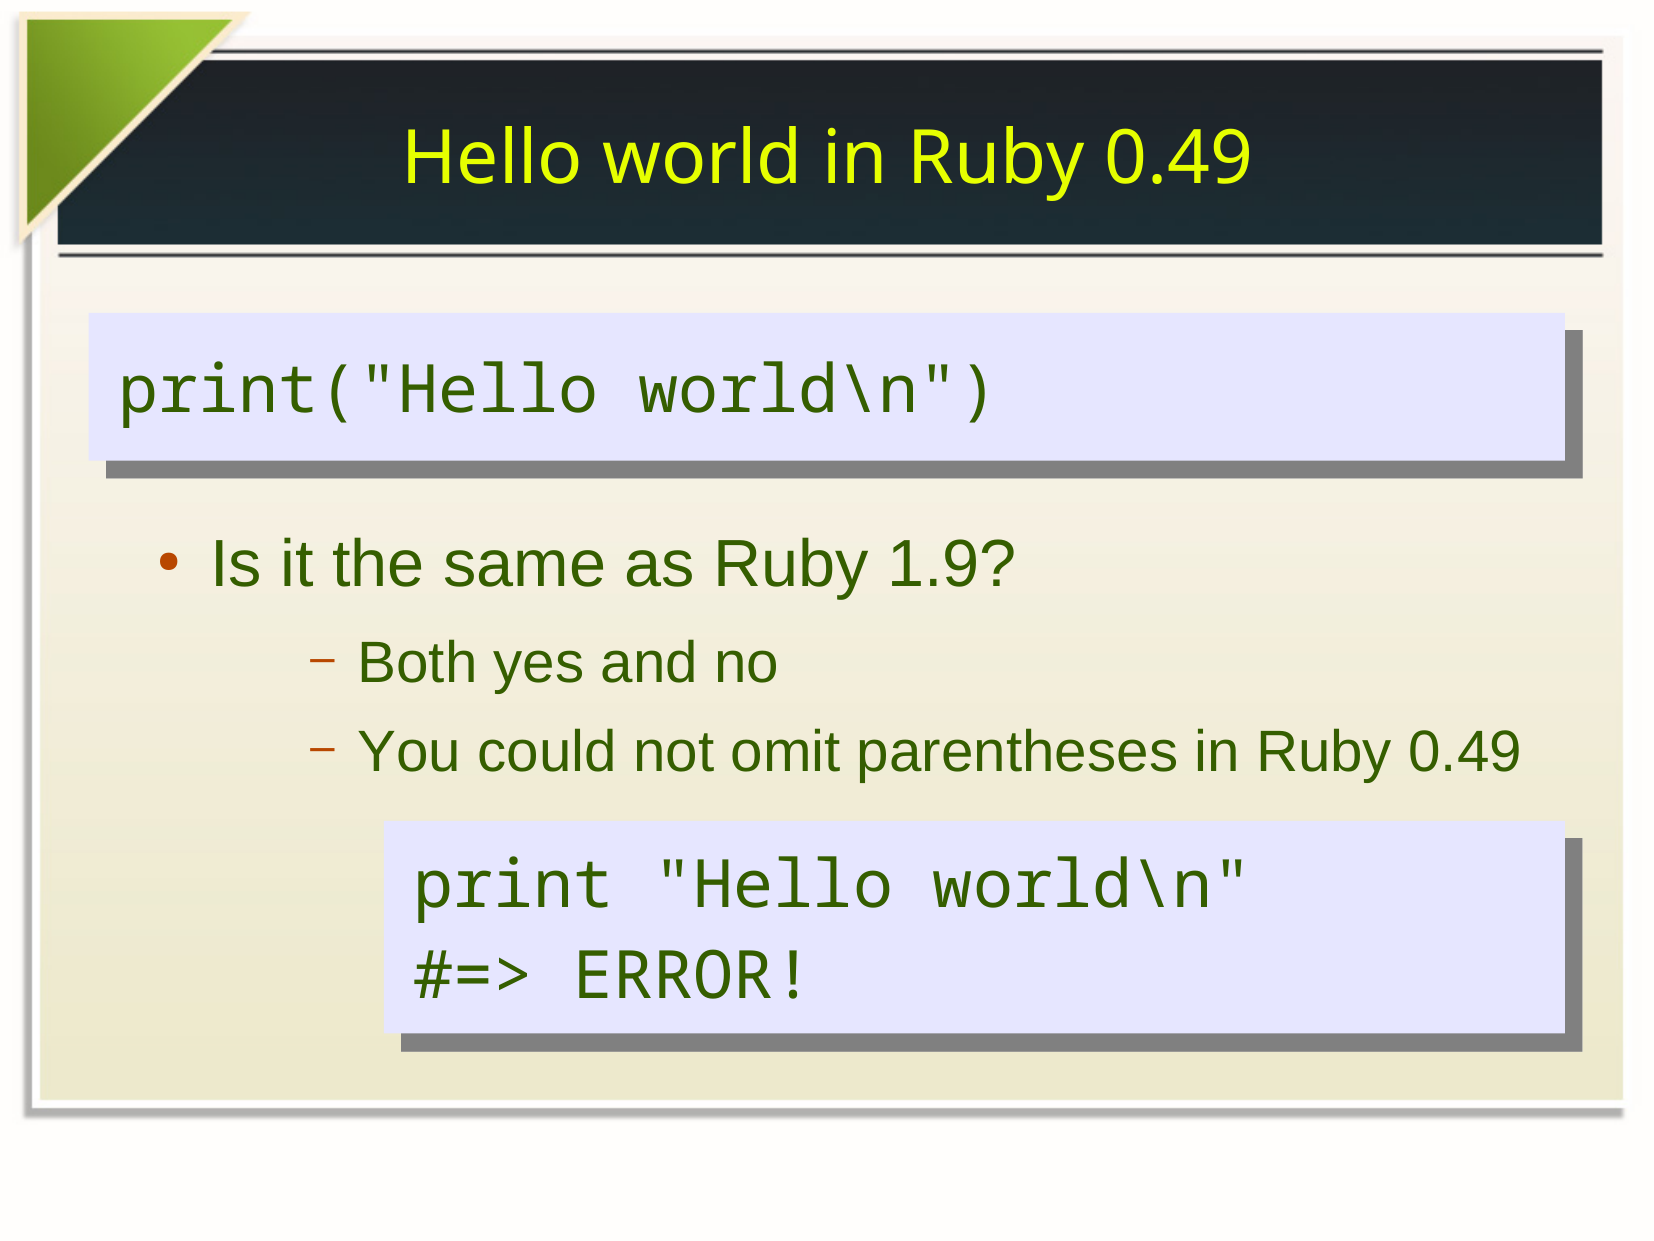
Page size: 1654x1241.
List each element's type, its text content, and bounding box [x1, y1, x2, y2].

picture [0, 0, 1654, 1241]
title Hello world in Ruby 0.49 [121, 73, 1534, 237]
text_box print "Hello world\n" #=> ERROR! [383, 820, 1565, 1034]
text_box print("Hello world\n") [88, 312, 1565, 461]
list Is it the same as Ruby 1.9? Both yes and no You could not omit parentheses in Ruby 0.49 [121, 525, 1534, 999]
